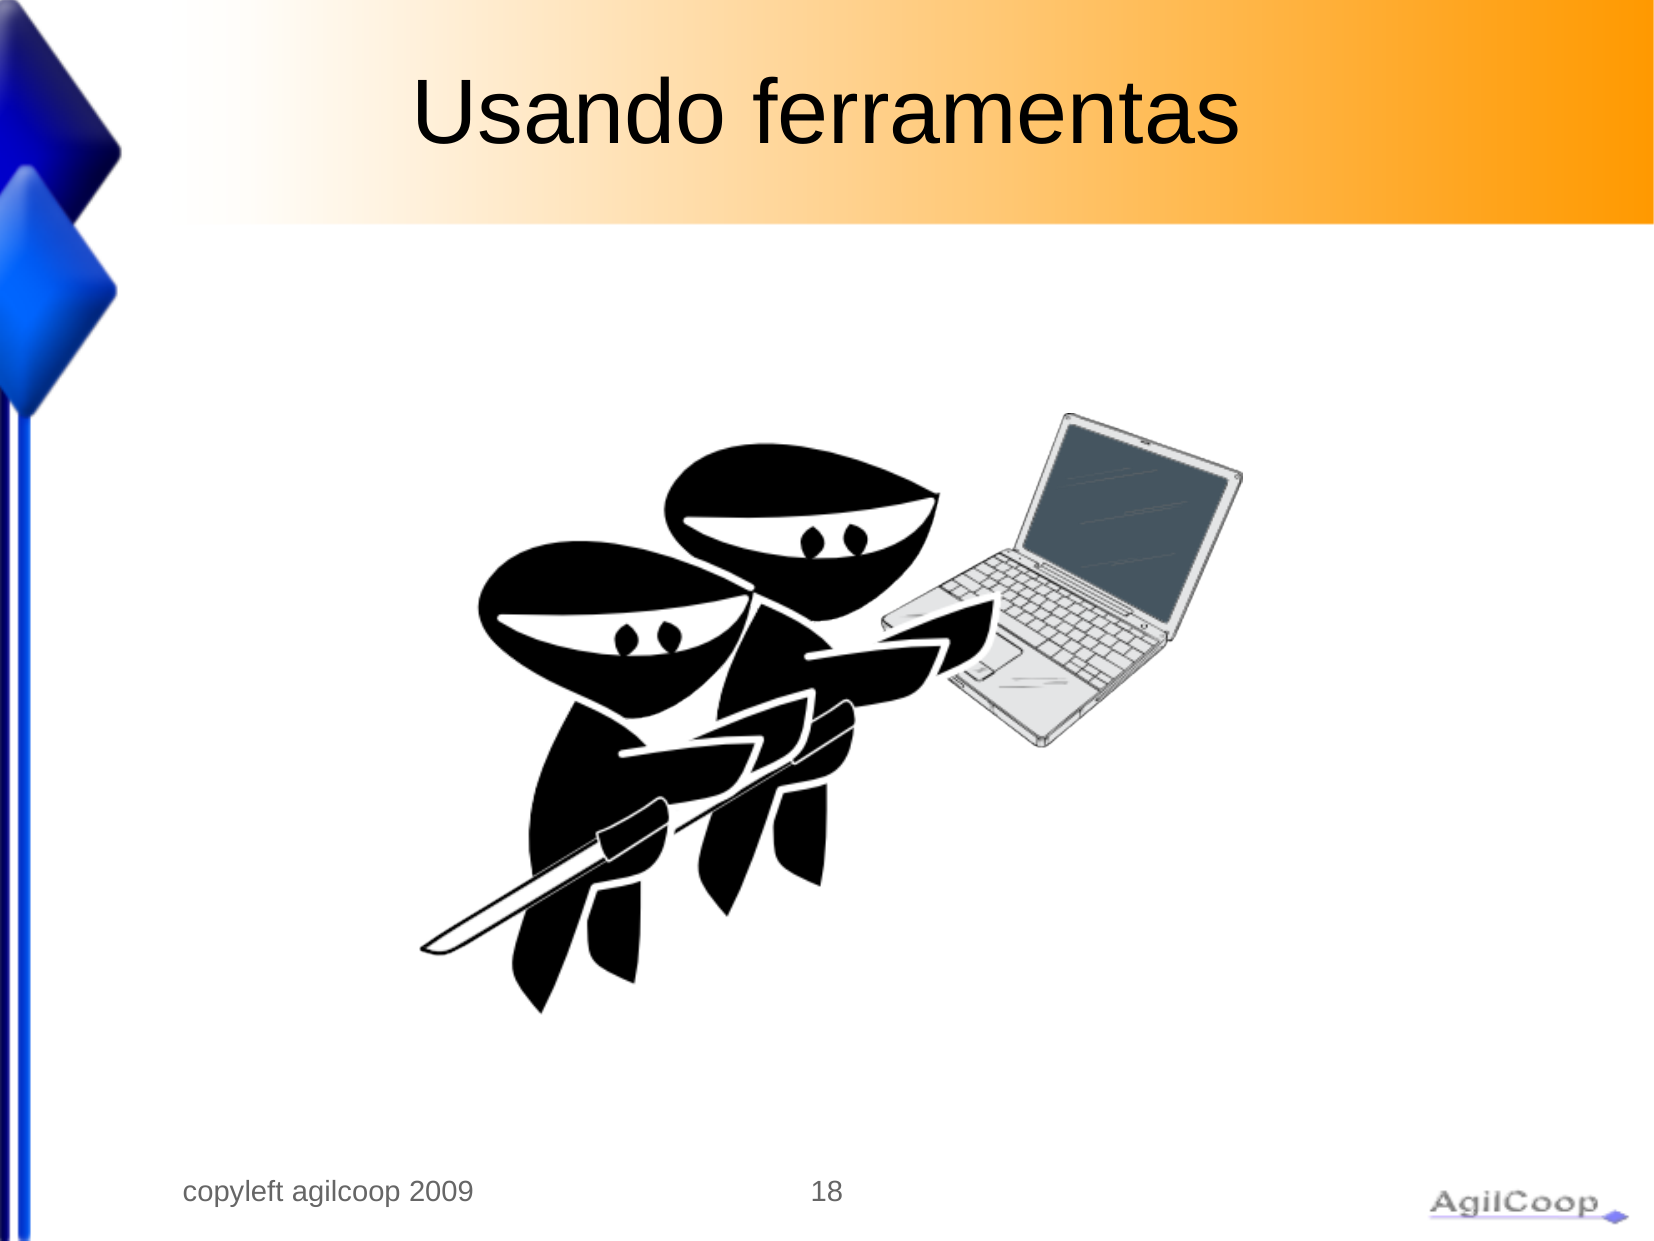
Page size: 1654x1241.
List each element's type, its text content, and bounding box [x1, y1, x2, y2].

title Usando ferramentas [82, 8, 1571, 216]
picture [0, 0, 1654, 1241]
